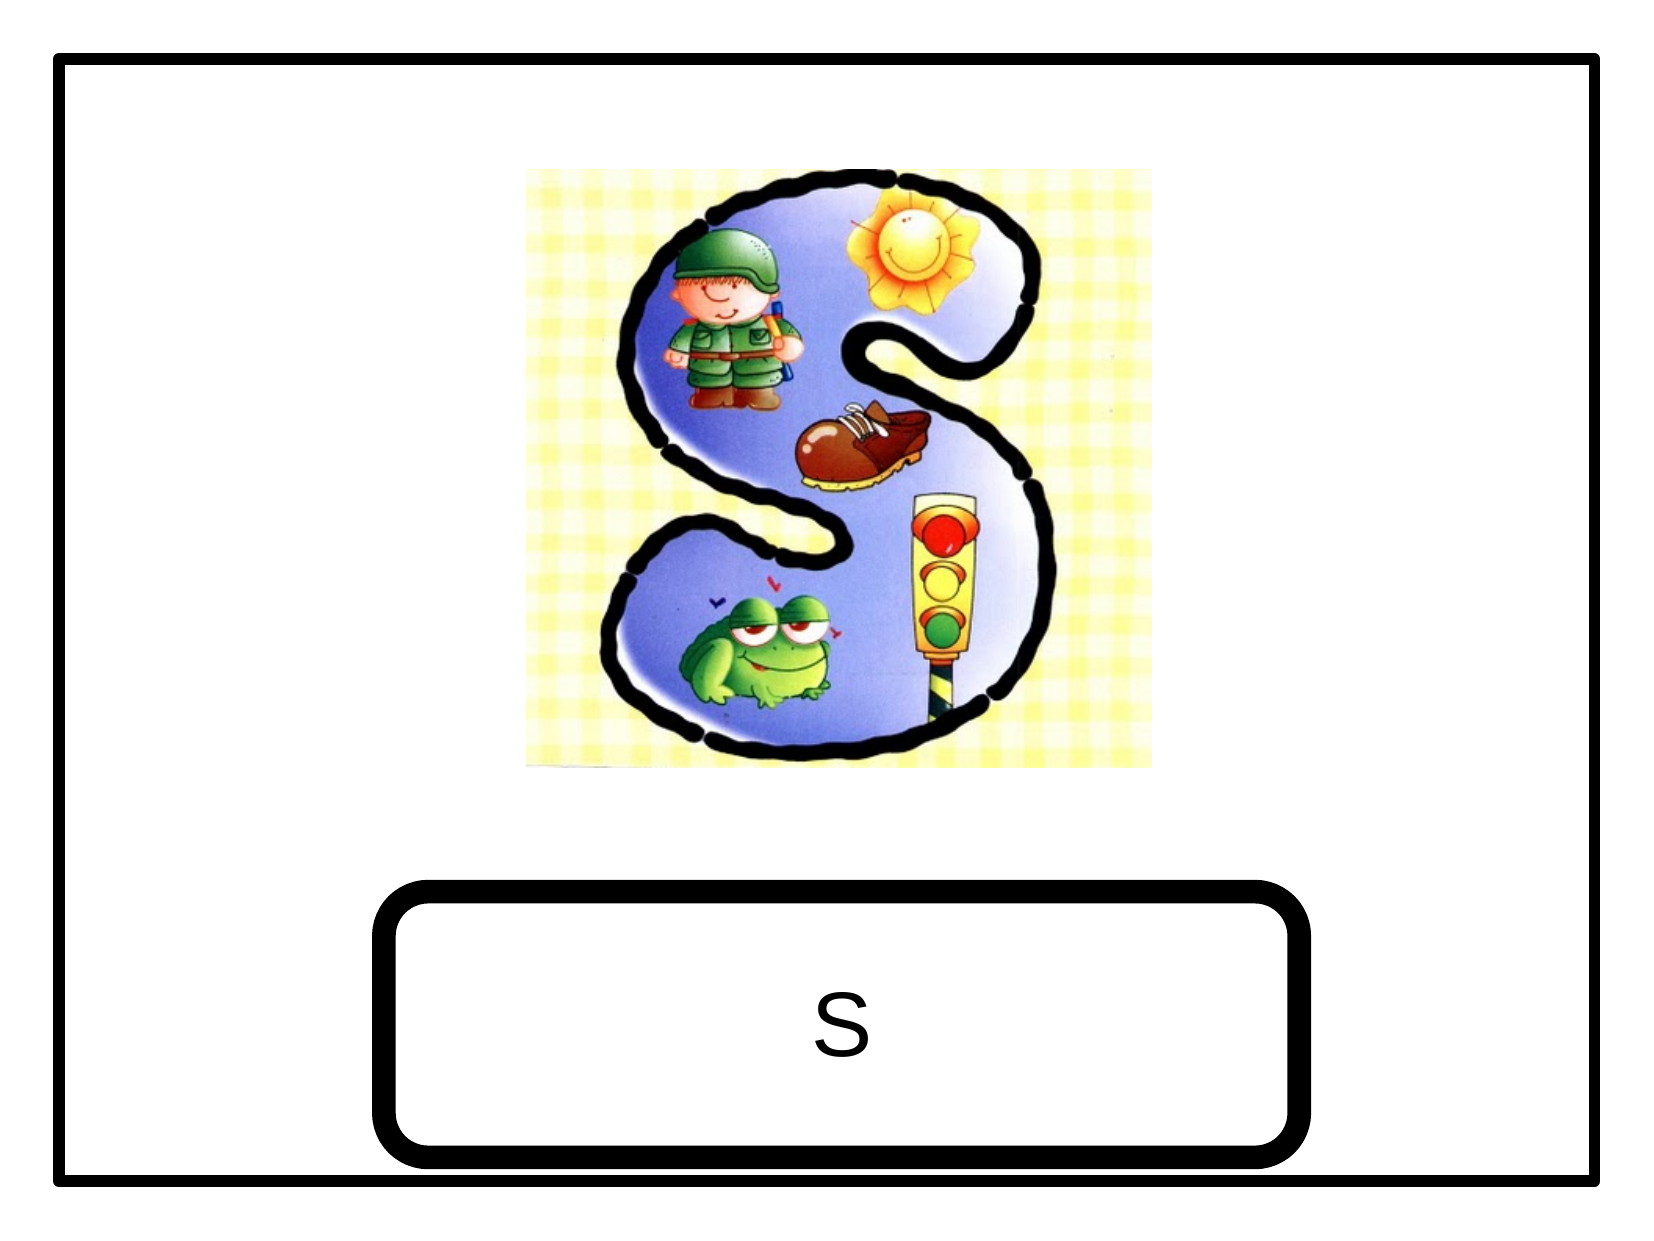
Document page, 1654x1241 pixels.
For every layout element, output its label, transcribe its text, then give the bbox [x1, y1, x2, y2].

text_box [59, 59, 1595, 1182]
text_box S [383, 891, 1300, 1158]
picture [526, 169, 1152, 768]
